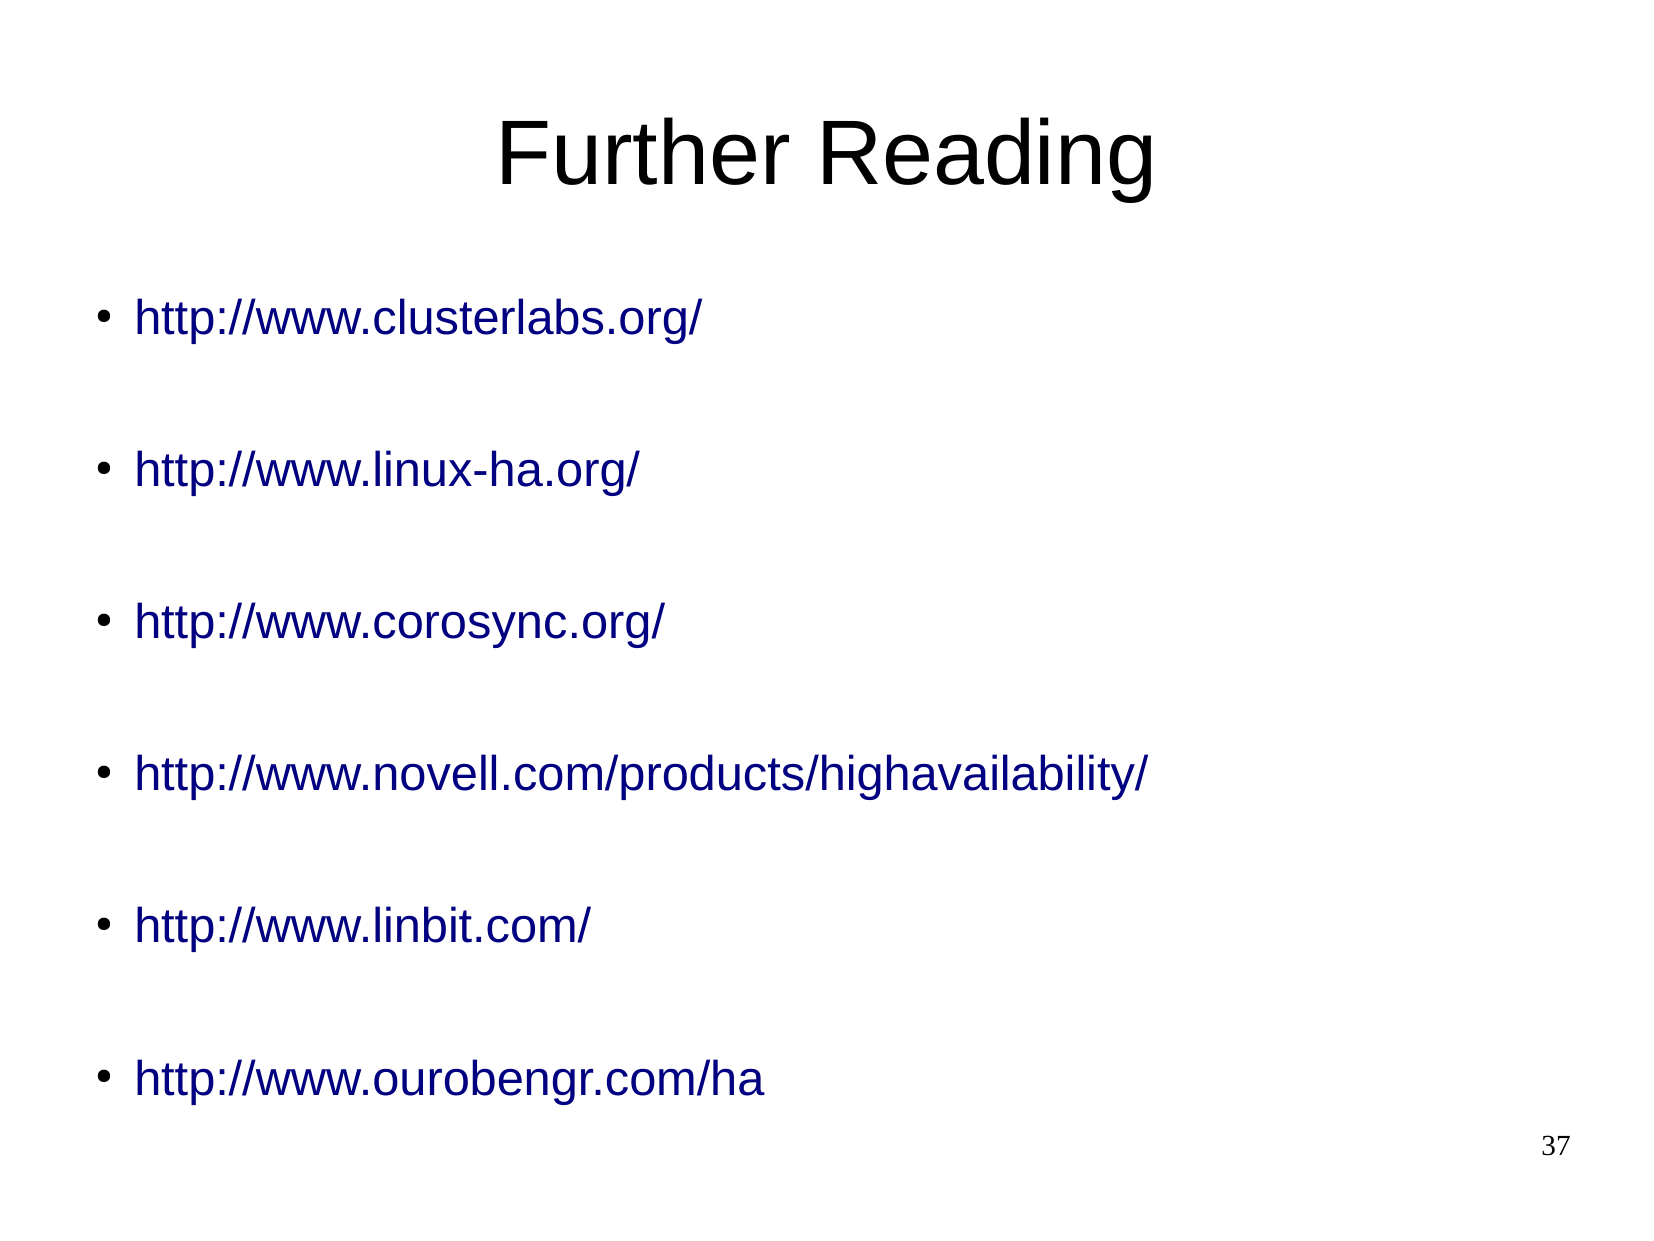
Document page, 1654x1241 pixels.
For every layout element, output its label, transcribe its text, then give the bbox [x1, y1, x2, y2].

title Further Reading [82, 56, 1571, 250]
list http://www.clusterlabs.org/ http://www.linux-ha.org/ http://www.corosync.org/ http://www.novell.com/products/highavailability/ http://www.linbit.com/ http://www.ourobengr.com/ha [82, 290, 1571, 1109]
